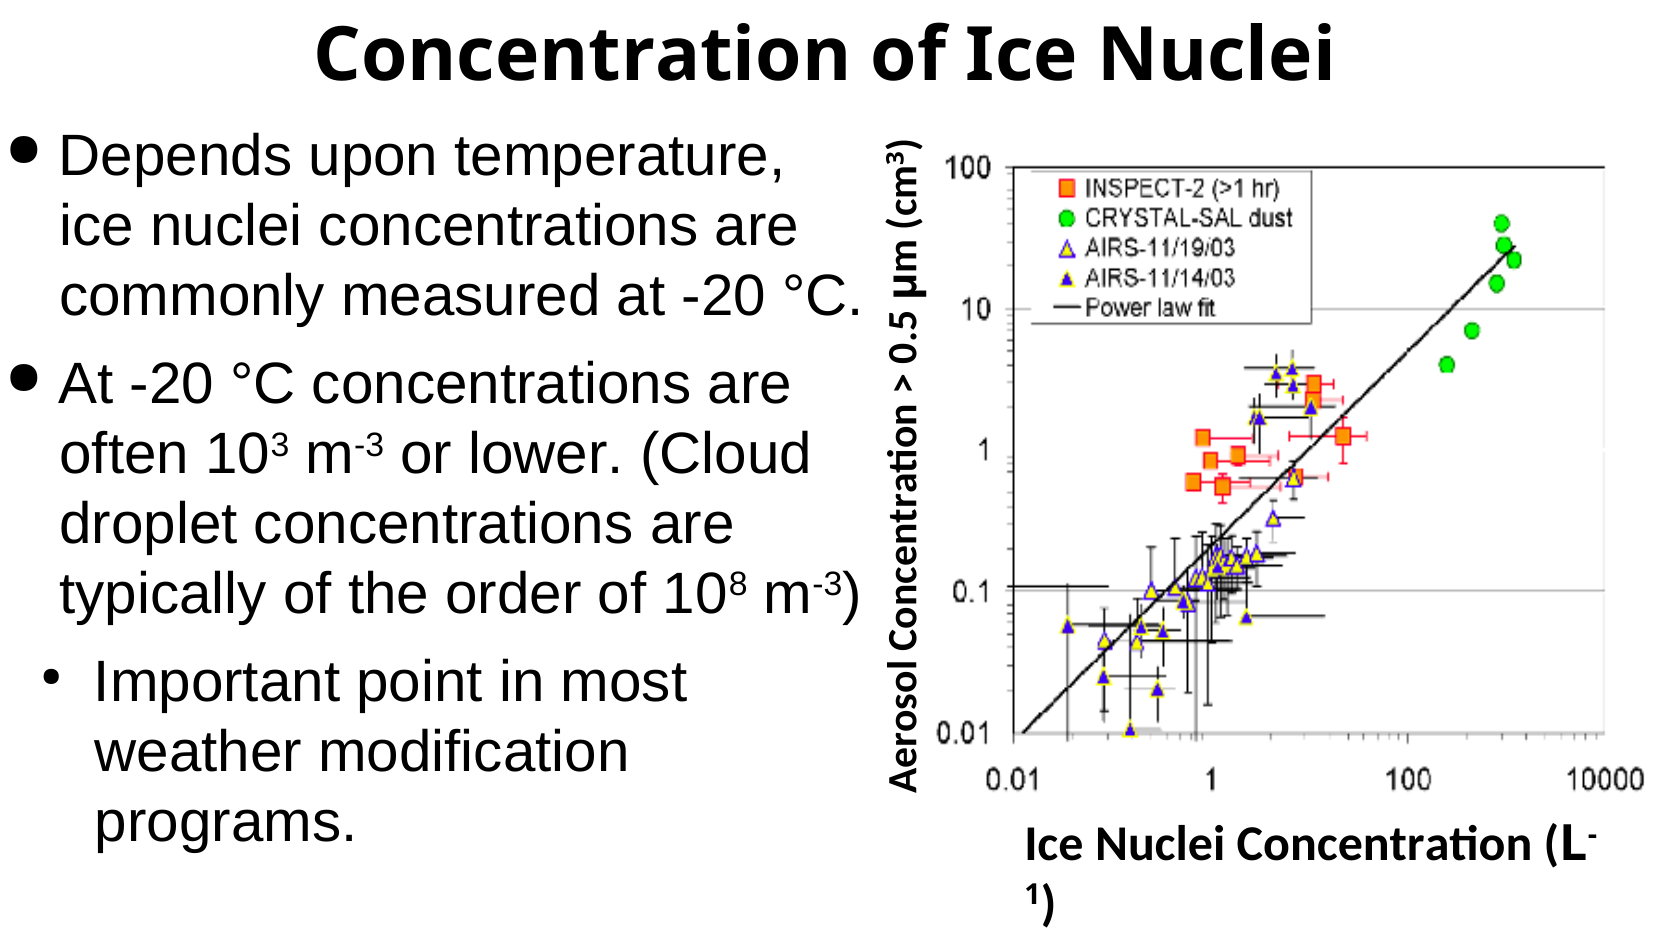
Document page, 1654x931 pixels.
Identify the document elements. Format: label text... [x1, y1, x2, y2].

text_box Ice Nuclei Concentration (L-1) [1010, 810, 1611, 871]
text_box Depends upon temperature, ice nuclei concentrations are commonly measured at -20 °C. At -20 °C concentrations are often 103 m-3 or lower. (Cloud droplet concentrations are typically of the order of 108 m-3) Important point in most weather modification programs. [0, 109, 882, 861]
text_box Aerosol Concentration > 0.5 µm (cm3) [874, 128, 935, 804]
picture [881, 140, 1653, 865]
title Concentration of Ice Nuclei [0, 0, 1651, 101]
